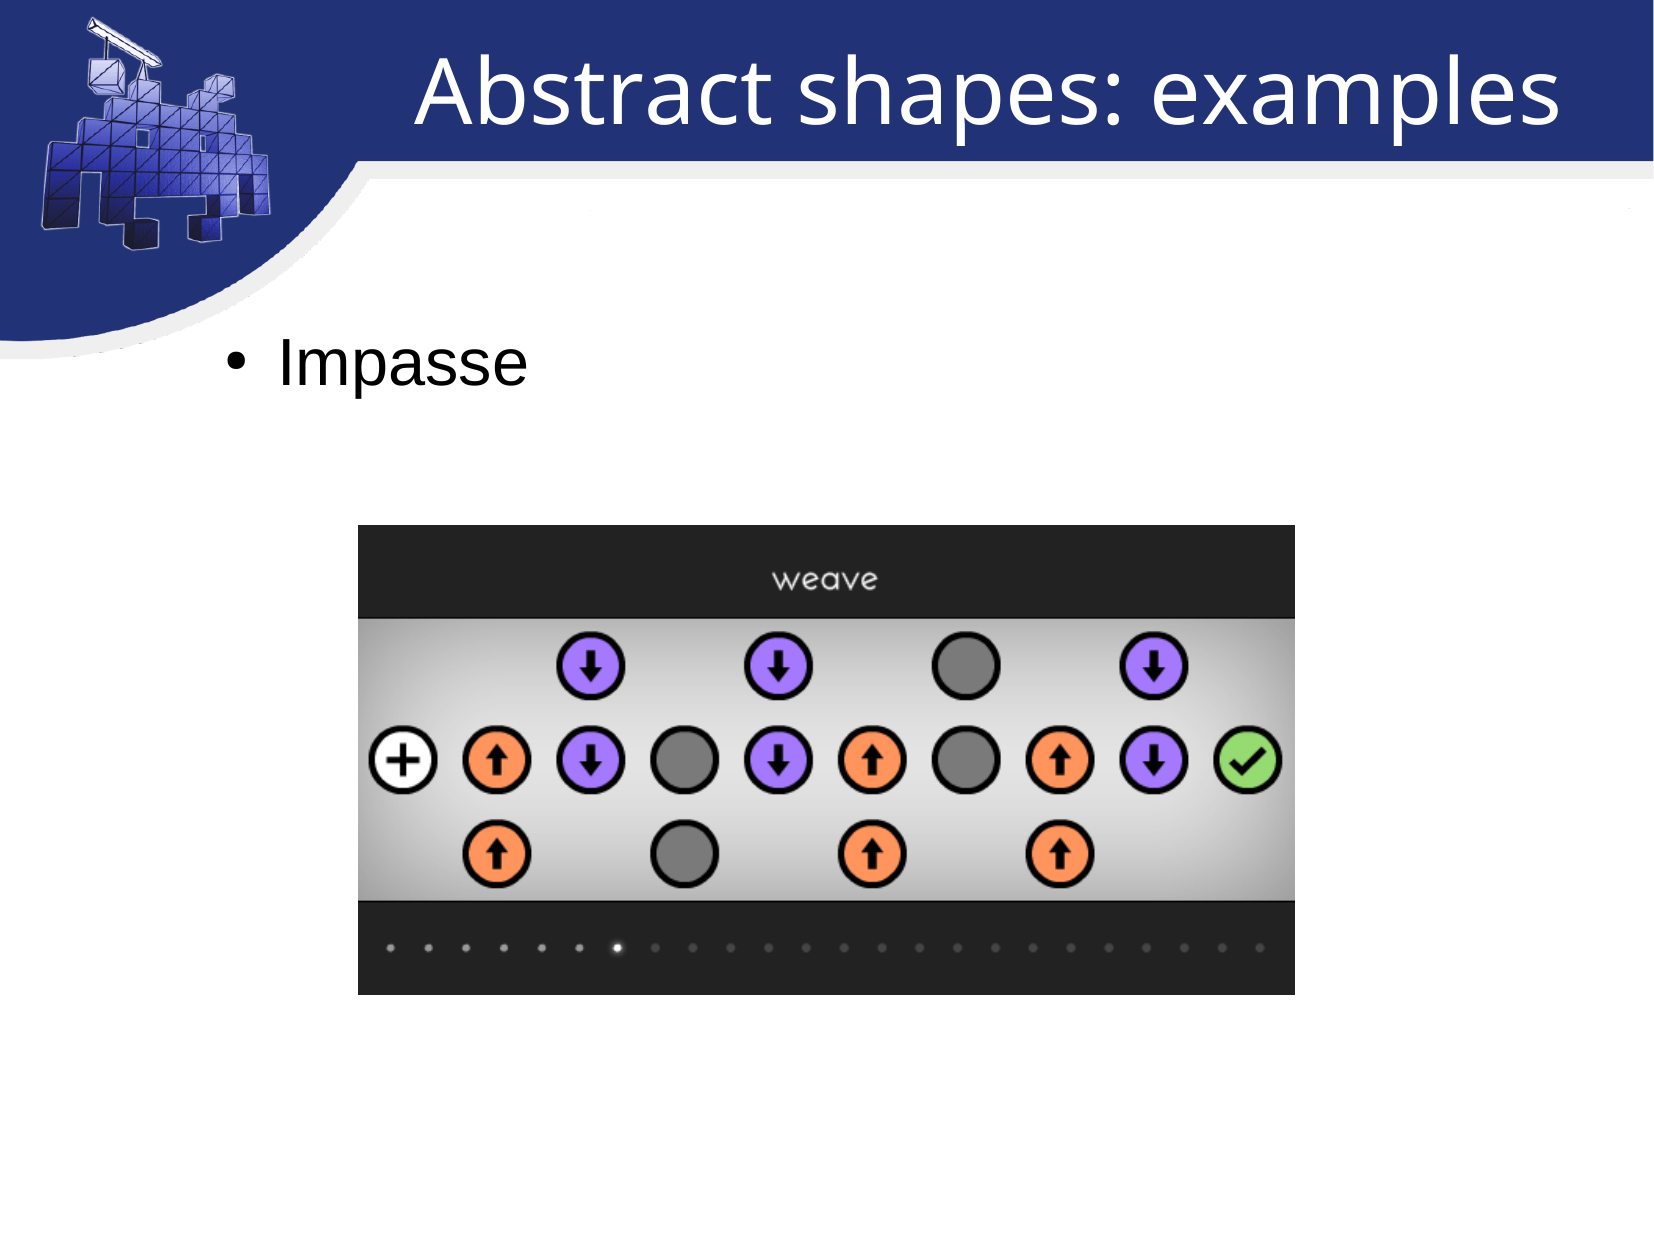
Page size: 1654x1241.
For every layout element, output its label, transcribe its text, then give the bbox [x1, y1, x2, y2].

title Abstract shapes: examples [354, 35, 1625, 142]
picture [358, 525, 1295, 995]
list Impasse [206, 324, 1595, 1078]
picture [0, 0, 1654, 443]
